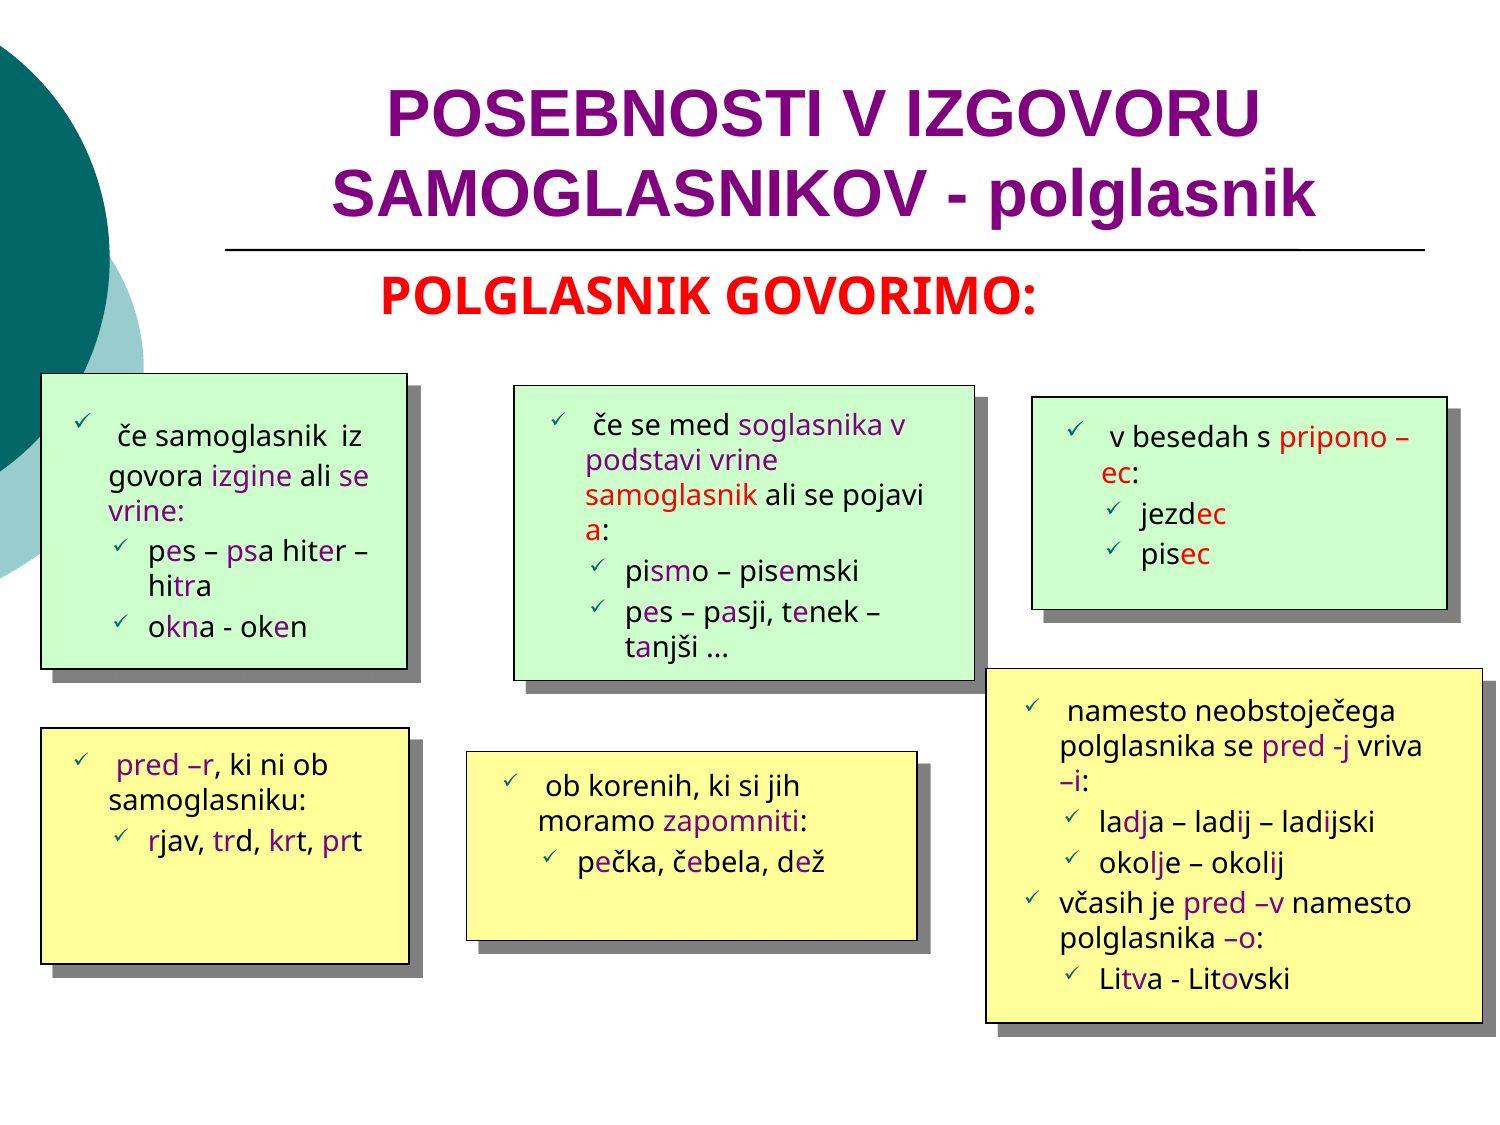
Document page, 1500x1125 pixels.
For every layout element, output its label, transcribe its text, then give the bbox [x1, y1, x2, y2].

title POSEBNOSTI V IZGOVORU SAMOGLASNIKOV - polglasnik [224, 49, 1425, 237]
text_box namesto neobstoječega polglasnika se pred -j vriva –i: ladja – ladij – ladijski okolje – okolij včasih je pred –v namesto polglasnika –o: Litva - Litovski [986, 668, 1483, 1024]
text_box če se med soglasnika v podstavi vrine samoglasnik ali se pojavi a: pismo – pisemski pes – pasji, tenek – tanjši … [513, 385, 975, 681]
list POLGLASNIK GOVORIMO: [265, 255, 1152, 342]
text_box pred –r, ki ni ob samoglasniku: rjav, trd, krt, prt [41, 727, 410, 965]
text_box v besedah s pripono –ec: jezdec pisec [1031, 397, 1447, 610]
text_box ob korenih, ki si jih moramo zapomniti: pečka, čebela, dež [466, 751, 917, 941]
text_box če samoglasnik iz govora izgine ali se vrine: pes – psa hiter – hitra okna - oken [41, 373, 408, 669]
